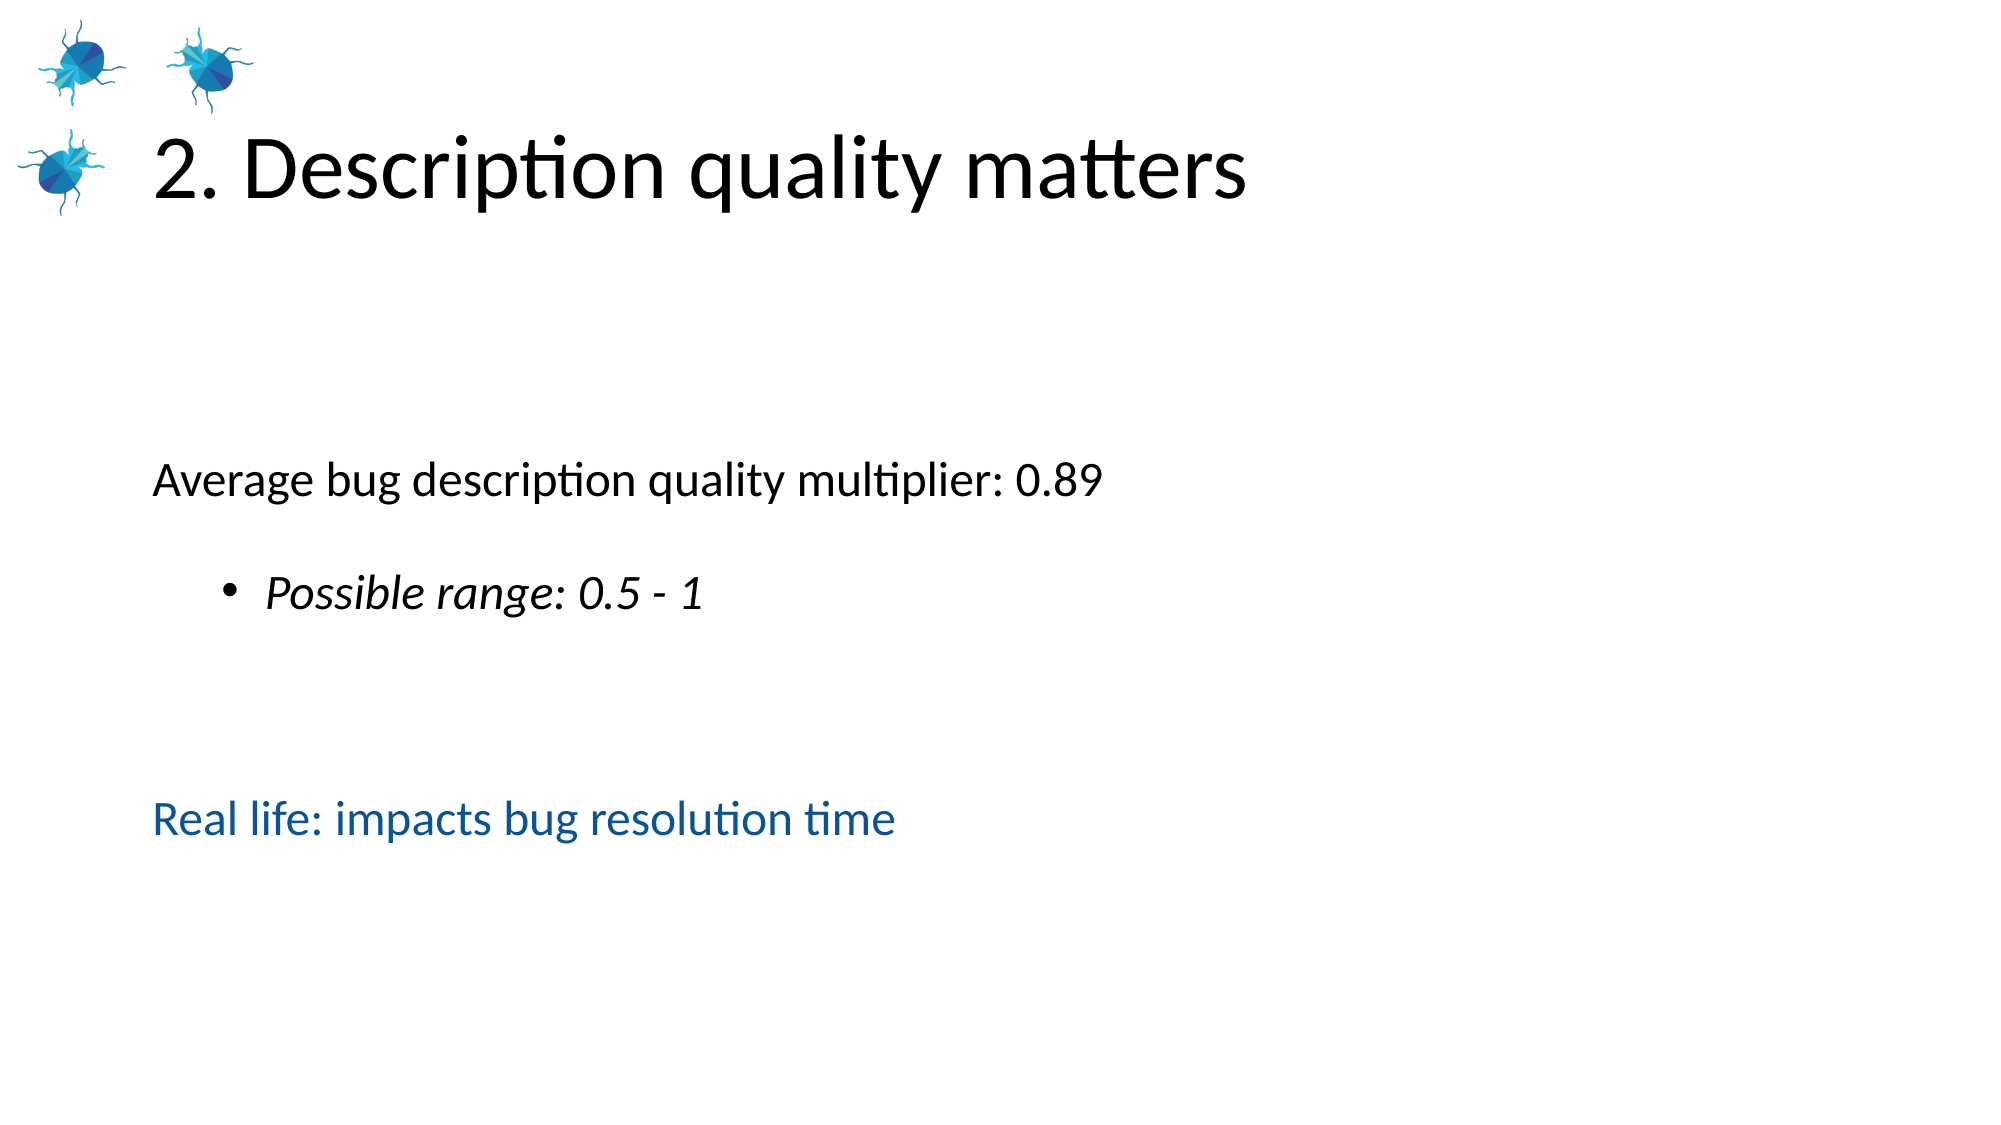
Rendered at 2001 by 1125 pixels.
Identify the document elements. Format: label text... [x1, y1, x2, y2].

title 2. Description quality matters [137, 59, 1863, 278]
picture [0, 2, 271, 233]
list Average bug description quality multiplier: 0.89 Possible range: 0.5 - 1 Real life: impacts bug resolution time [137, 312, 1940, 926]
